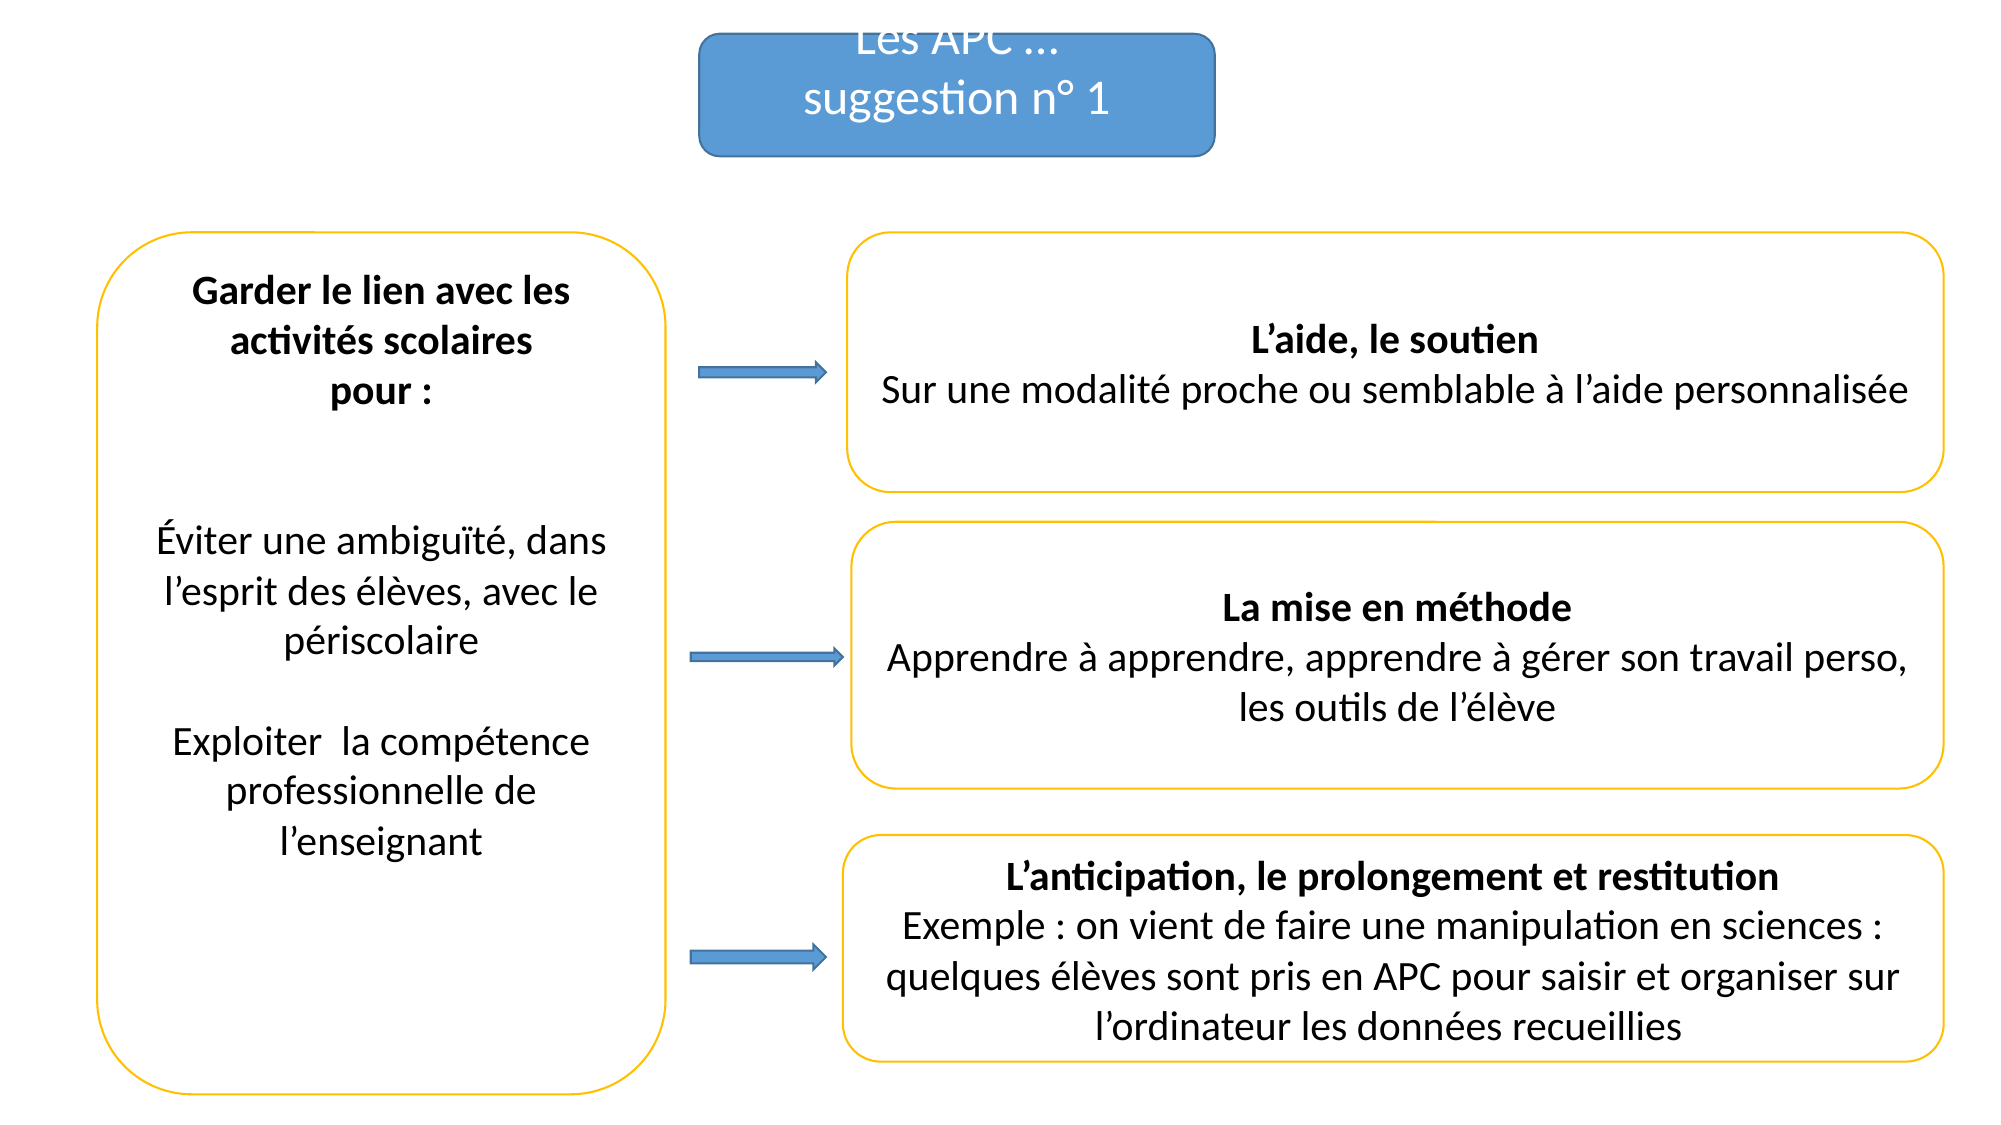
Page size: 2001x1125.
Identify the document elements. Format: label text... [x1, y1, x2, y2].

text_box L’anticipation, le prolongement et restitution Exemple : on vient de faire une manipulation en sciences : quelques élèves sont pris en APC pour saisir et organiser sur l’ordinateur les données recueillies [842, 834, 1944, 1062]
text_box Garder le lien avec les activités scolaires pour : Éviter une ambiguïté, dans l’esprit des élèves, avec le périscolaire Exploiter la compétence professionnelle de l’enseignant [97, 232, 666, 1095]
text_box [690, 648, 843, 666]
text_box [699, 362, 826, 383]
text_box L’aide, le soutien Sur une modalité proche ou semblable à l’aide personnalisée [847, 232, 1944, 493]
text_box Les APC … suggestion n° 1 [699, 33, 1215, 157]
text_box [690, 944, 827, 970]
text_box La mise en méthode Apprendre à apprendre, apprendre à gérer son travail perso, les outils de l’élève [851, 521, 1944, 789]
